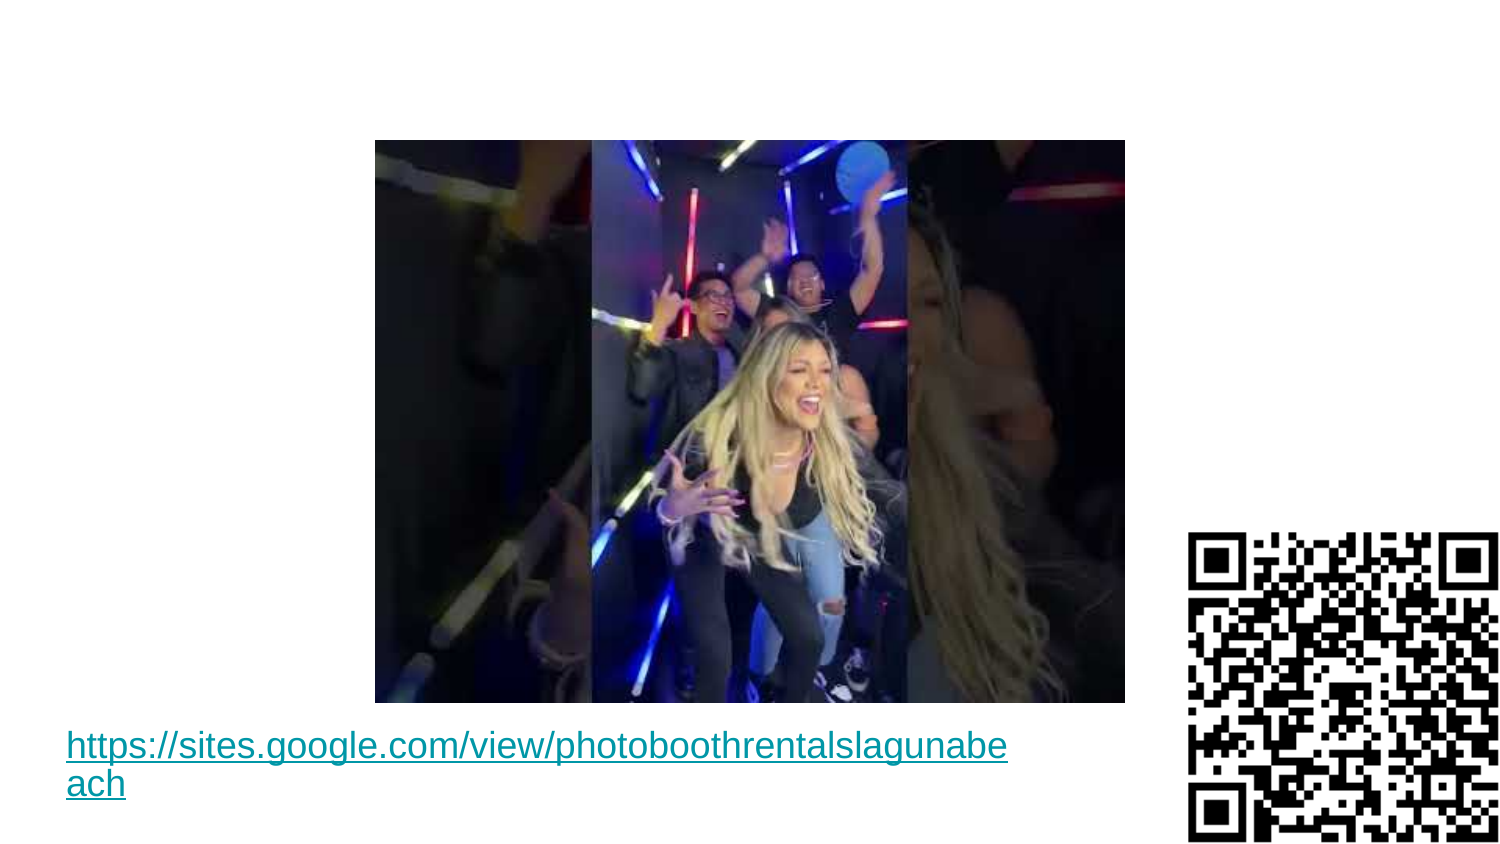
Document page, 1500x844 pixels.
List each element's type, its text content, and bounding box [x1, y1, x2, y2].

picture [375, 140, 1125, 704]
picture [1187, 531, 1500, 844]
list https://sites.google.com/view/photoboothrentalslagunabeach [51, 694, 1036, 794]
